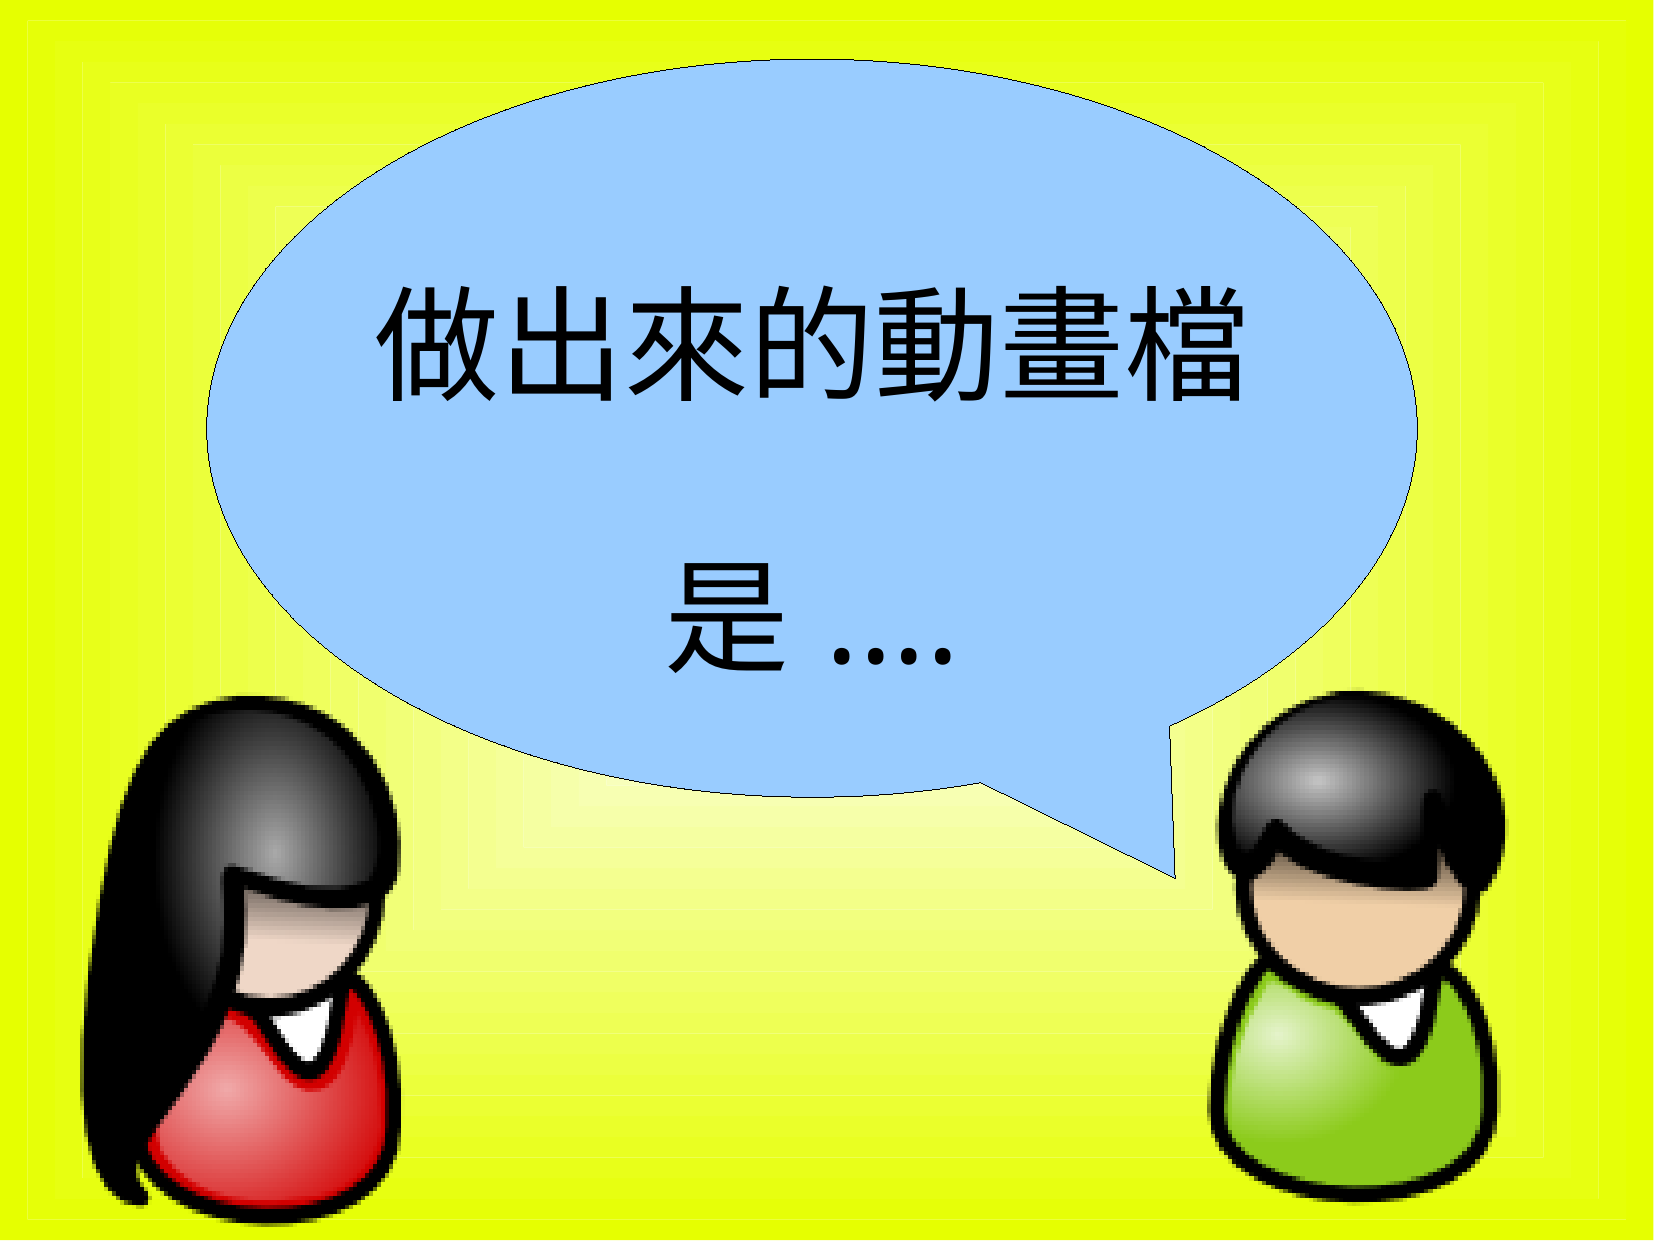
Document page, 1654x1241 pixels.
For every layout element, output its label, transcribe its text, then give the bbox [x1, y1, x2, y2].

text_box 做出來的動畫檔 是.... [206, 59, 1418, 879]
picture [1092, 679, 1625, 1211]
picture [0, 679, 502, 1241]
